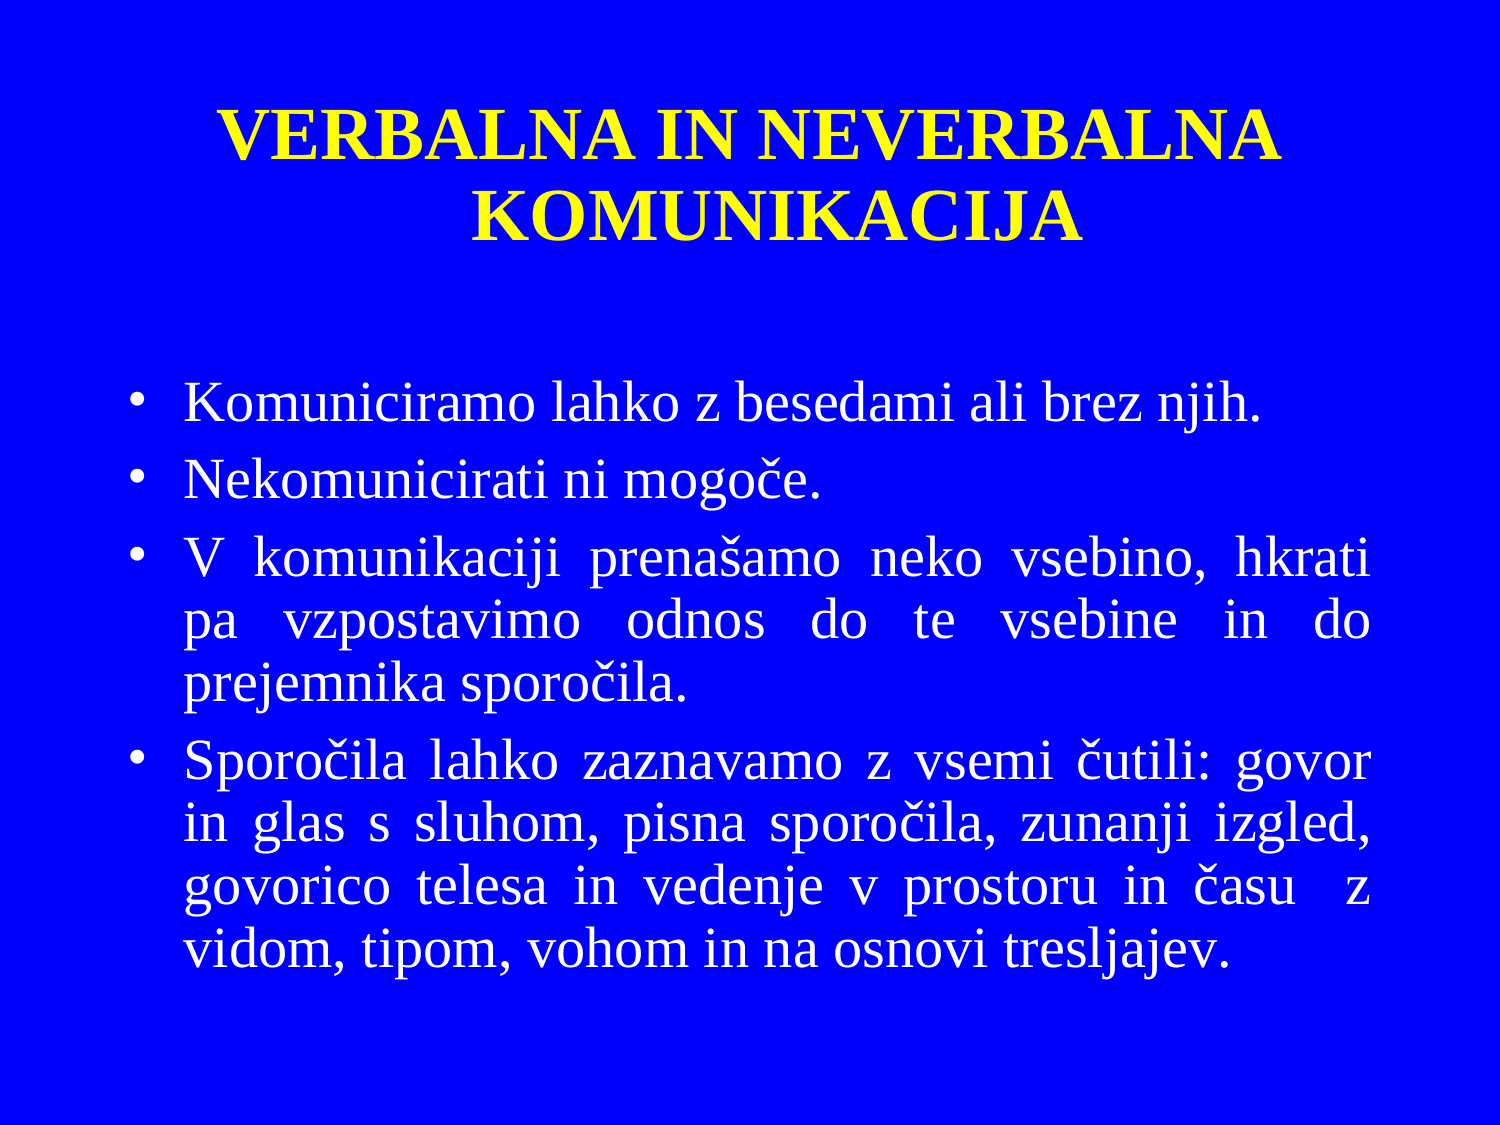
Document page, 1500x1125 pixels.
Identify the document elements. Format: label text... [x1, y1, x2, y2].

list VERBALNA IN NEVERBALNA KOMUNIKACIJA Komuniciramo lahko z besedami ali brez njih. Nekomunicirati ni mogoče. V komunikaciji prenašamo neko vsebino, hkrati pa vzpostavimo odnos do te vsebine in do prejemnika sporočila. Sporočila lahko zaznavamo z vsemi čutili: govor in glas s sluhom, pisna sporočila, zunanji izgled, govorico telesa in vedenje v prostoru in času z vidom, tipom, vohom in na osnovi tresljajev. [112, 87, 1388, 1000]
